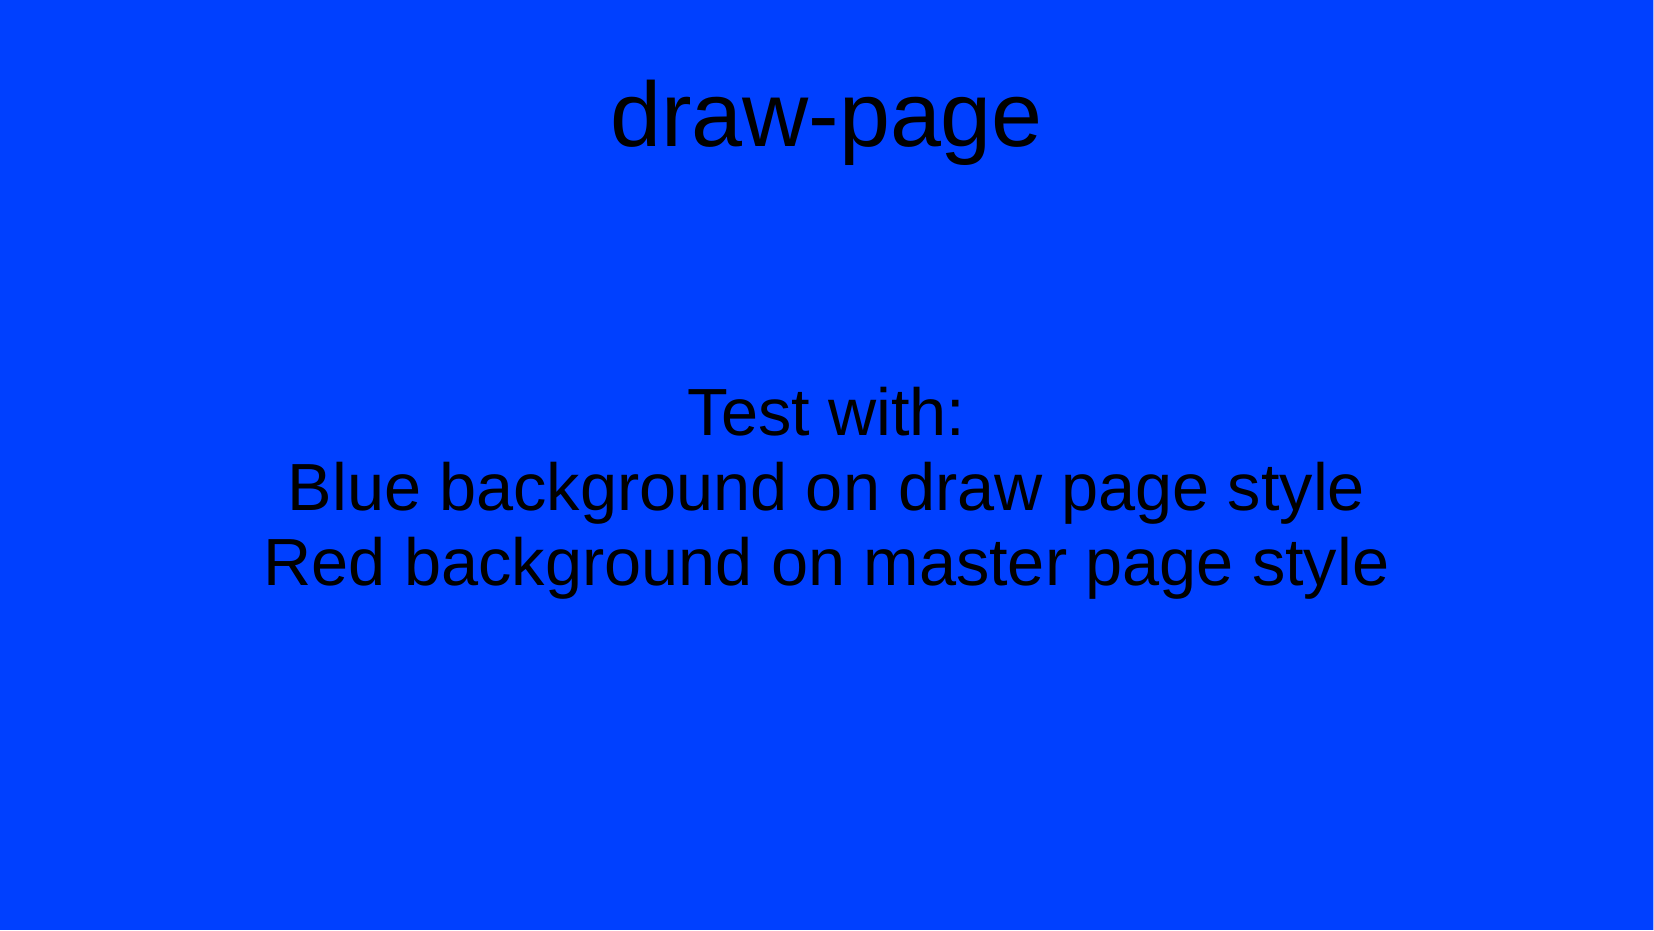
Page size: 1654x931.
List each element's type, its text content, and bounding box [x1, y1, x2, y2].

subtitle Test with: Blue background on draw page style Red background on master page style [82, 217, 1571, 758]
title draw-page [82, 37, 1571, 193]
